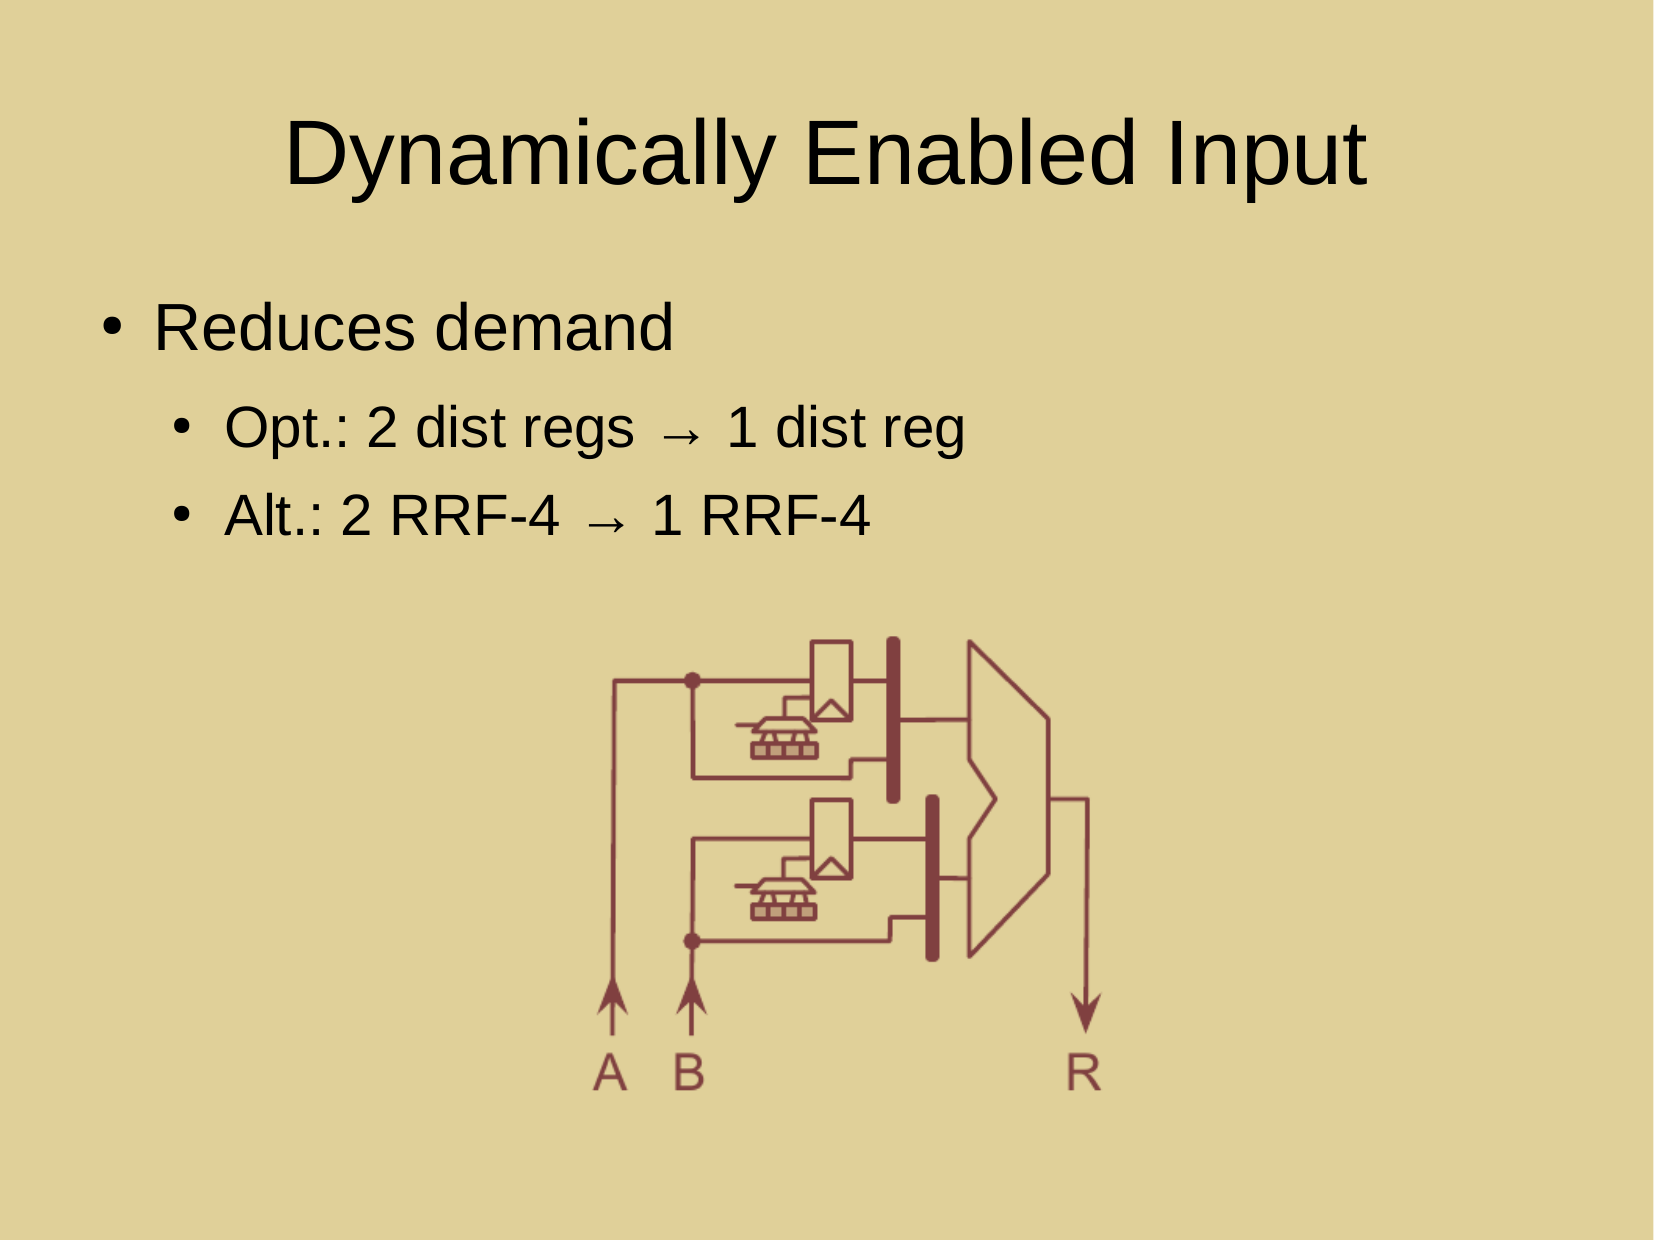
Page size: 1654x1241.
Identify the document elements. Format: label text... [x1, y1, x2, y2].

title Dynamically Enabled Input [82, 49, 1571, 257]
picture [547, 599, 1126, 1150]
list Reduces demand Opt.: 2 dist regs → 1 dist reg Alt.: 2 RRF-4 → 1 RRF-4 [82, 290, 1571, 1109]
